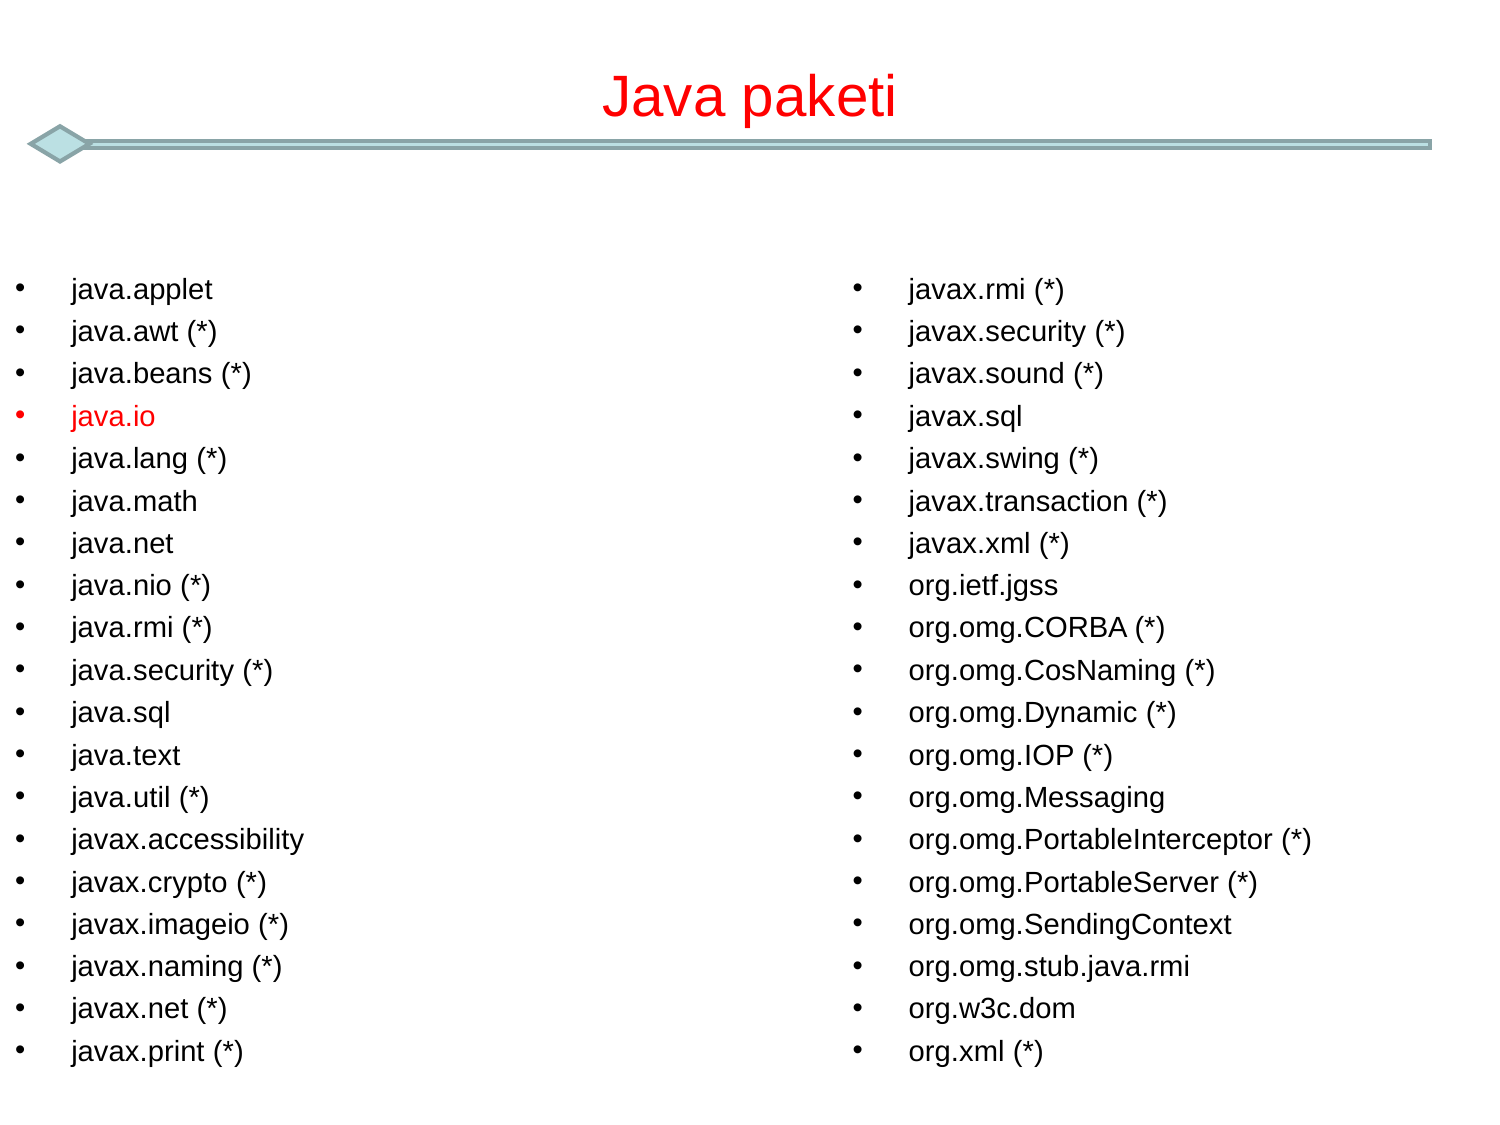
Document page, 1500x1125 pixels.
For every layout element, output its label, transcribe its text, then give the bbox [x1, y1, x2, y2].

list java.applet java.awt (*) java.beans (*) java.io java.lang (*) java.math java.net java.nio (*) java.rmi (*) java.security (*) java.sql java.text java.util (*) javax.accessibility javax.crypto (*) javax.imageio (*) javax.naming (*) javax.net (*) javax.print (*) [0, 262, 663, 1125]
list javax.rmi (*) javax.security (*) javax.sound (*) javax.sql javax.swing (*) javax.transaction (*) javax.xml (*) org.ietf.jgss org.omg.CORBA (*) org.omg.CosNaming (*) org.omg.Dynamic (*) org.omg.IOP (*) org.omg.Messaging org.omg.PortableInterceptor (*) org.omg.PortableServer (*) org.omg.SendingContext org.omg.stub.java.rmi org.w3c.dom org.xml (*) [837, 262, 1500, 1115]
title Java paketi [75, 45, 1426, 141]
